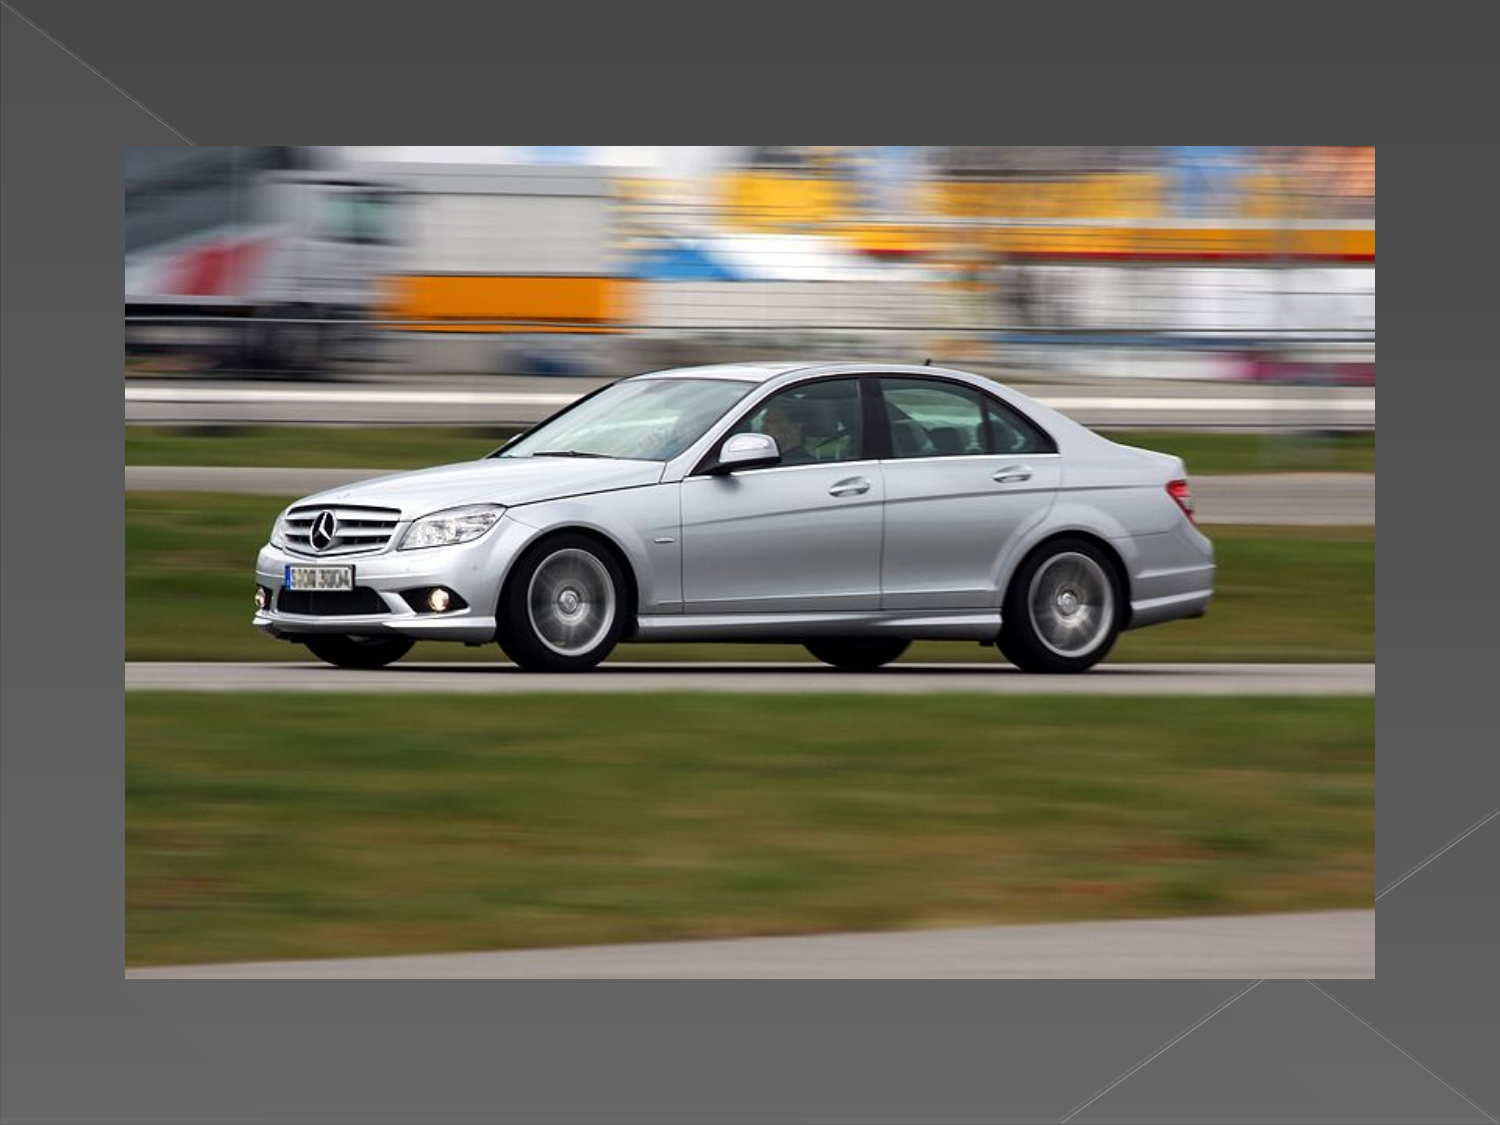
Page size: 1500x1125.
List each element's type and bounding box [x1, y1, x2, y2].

picture [125, 146, 1375, 979]
